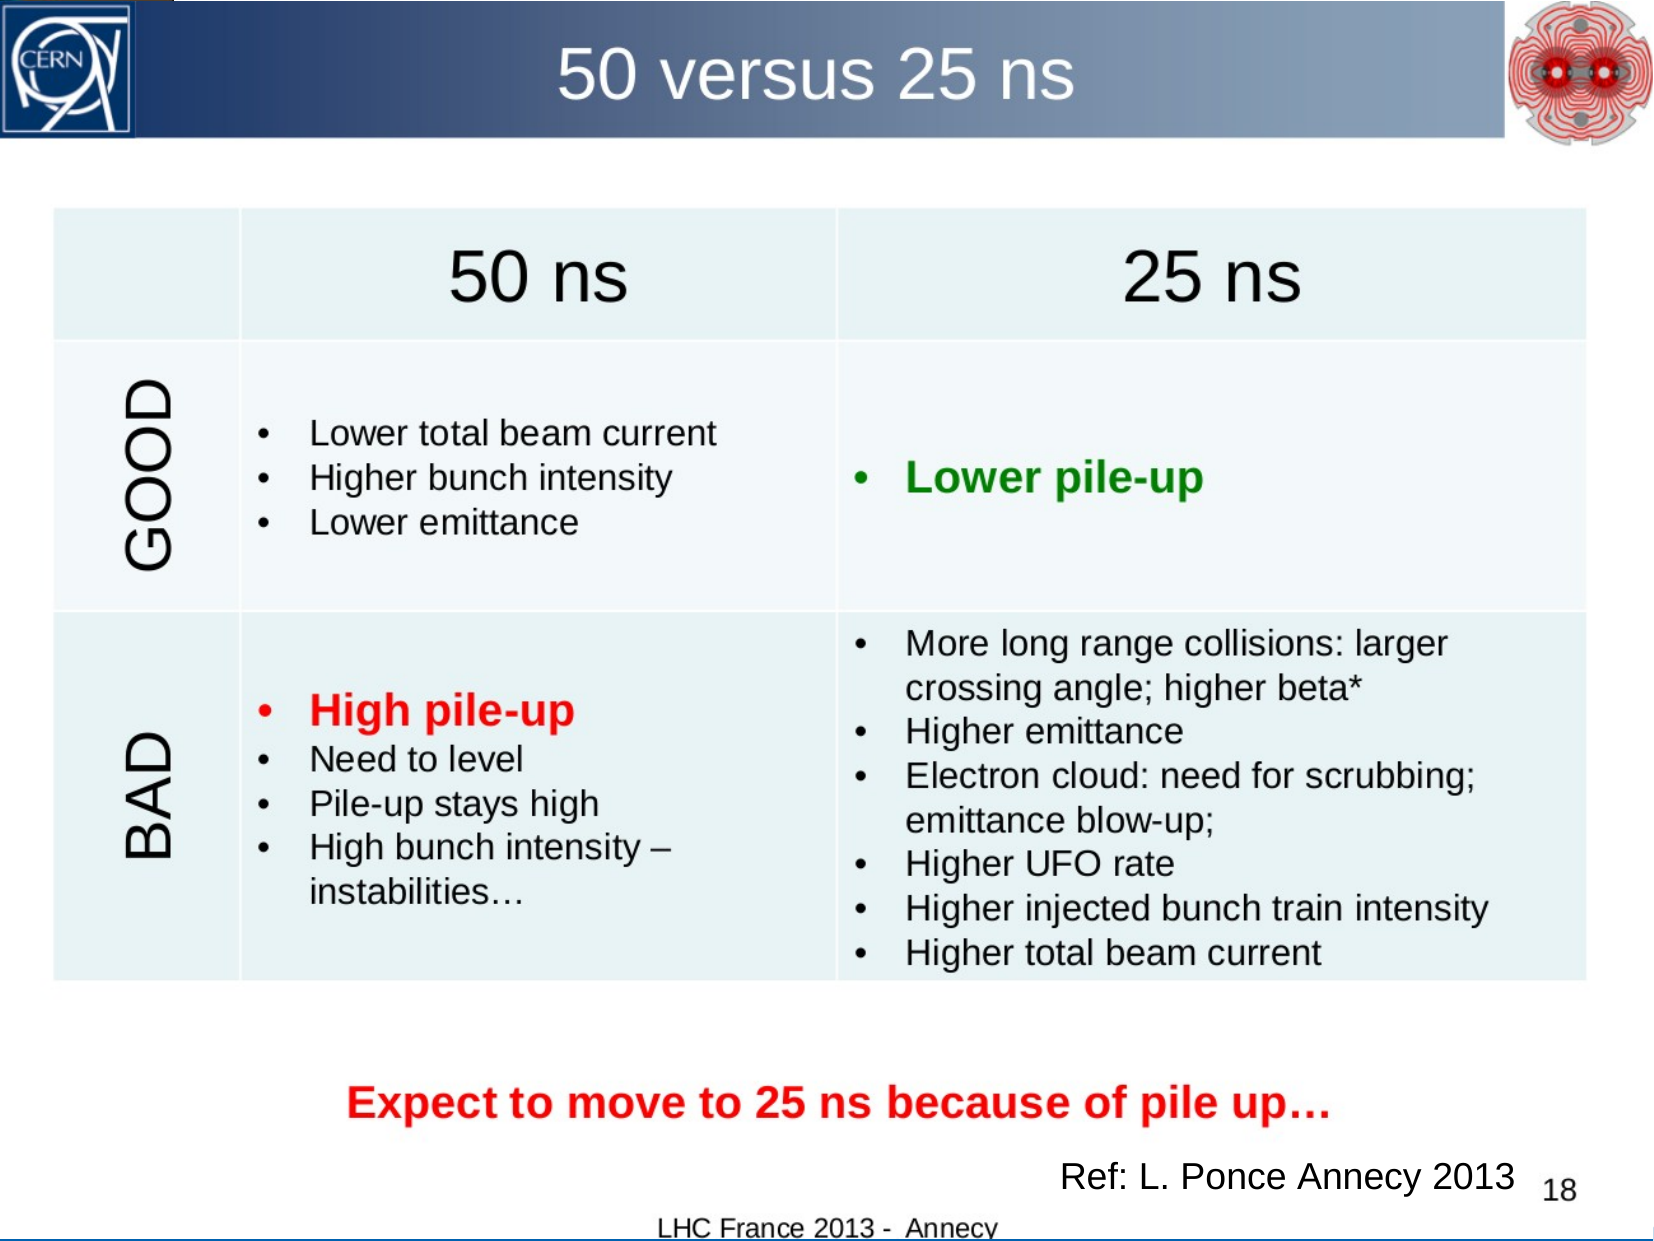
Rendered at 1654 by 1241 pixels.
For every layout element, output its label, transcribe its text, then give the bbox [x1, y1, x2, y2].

picture [0, 0, 1653, 1239]
text_box Ref: L. Ponce Annecy 2013 [1044, 1142, 1613, 1200]
